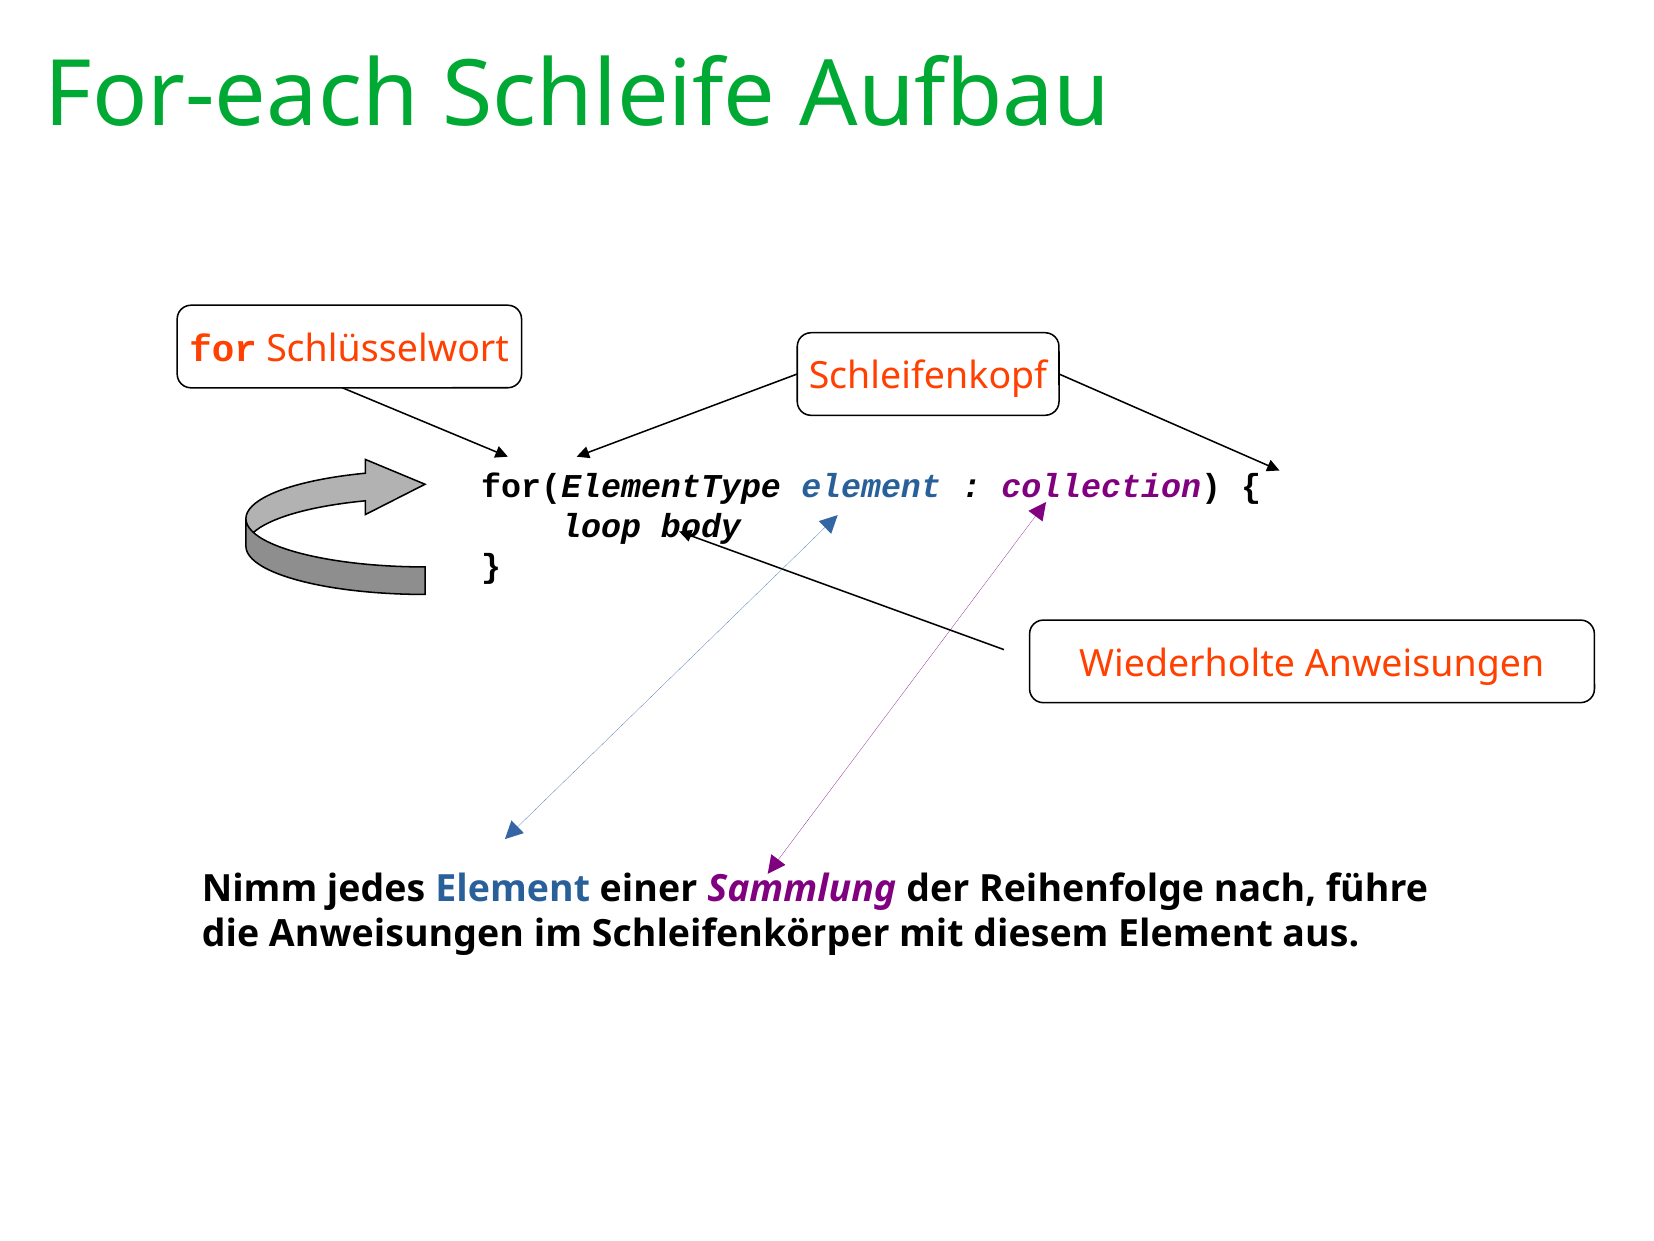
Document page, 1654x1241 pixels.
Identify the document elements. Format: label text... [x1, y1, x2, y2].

title For-each Schleife Aufbau [29, 29, 1435, 148]
text_box Schleifenkopf [797, 332, 1060, 416]
text_box [245, 459, 426, 595]
text_box Wiederholte Anweisungen [1029, 620, 1595, 703]
text_box for Schlüsselwort [177, 305, 522, 388]
text_box for(ElementType element : collection) { loop body } [466, 456, 1362, 592]
text_box Nimm jedes Element einer Sammlung der Reihenfolge nach, führe die Anweisungen im Schleifenkörper mit diesem Element aus. [187, 856, 1506, 962]
text_box for(ElementType element : collection) { loop body } [760, 571, 840, 592]
